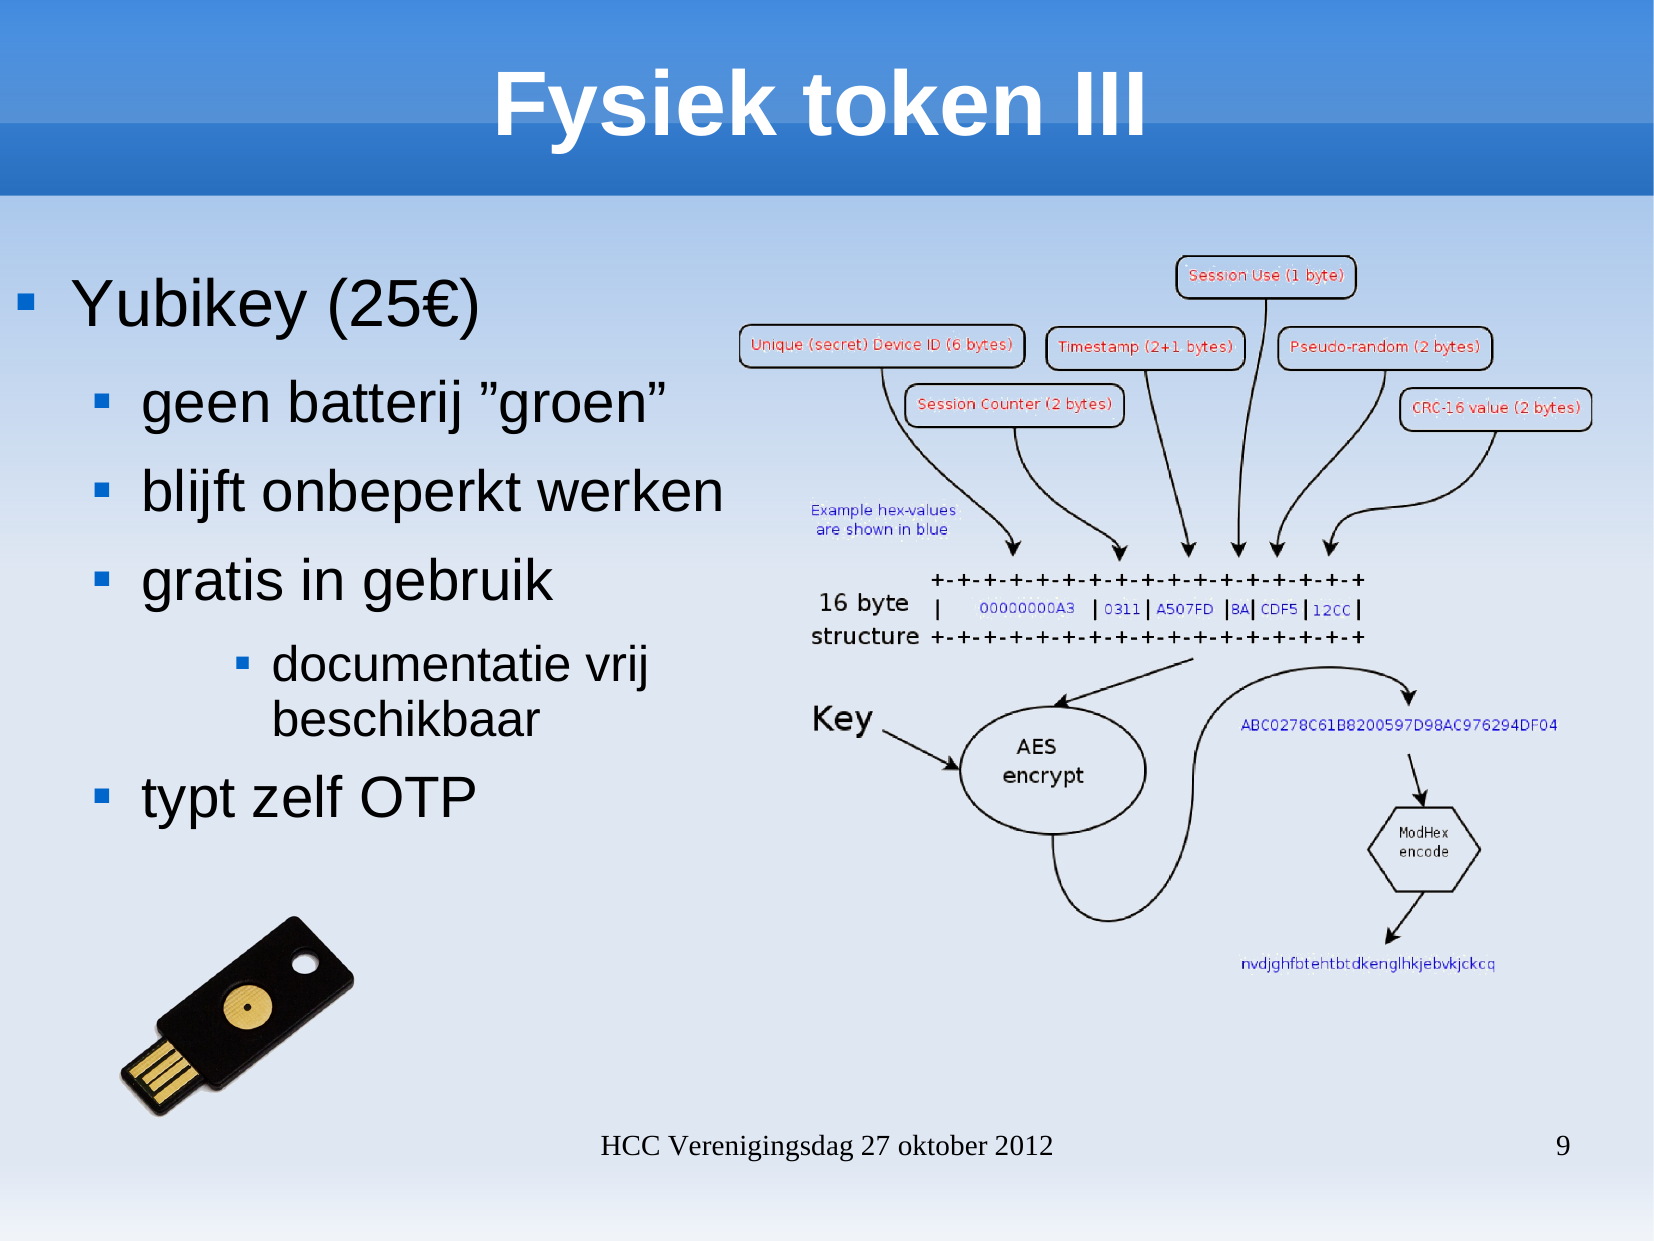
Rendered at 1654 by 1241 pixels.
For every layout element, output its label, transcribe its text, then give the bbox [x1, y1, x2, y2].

title Fysiek token III [76, 7, 1565, 200]
picture [0, 0, 1654, 1241]
list Yubikey (25€) geen batterij ”groen” blijft onbeperkt werken gratis in gebruik documentatie vrij beschikbaar typt zelf OTP [0, 265, 738, 893]
